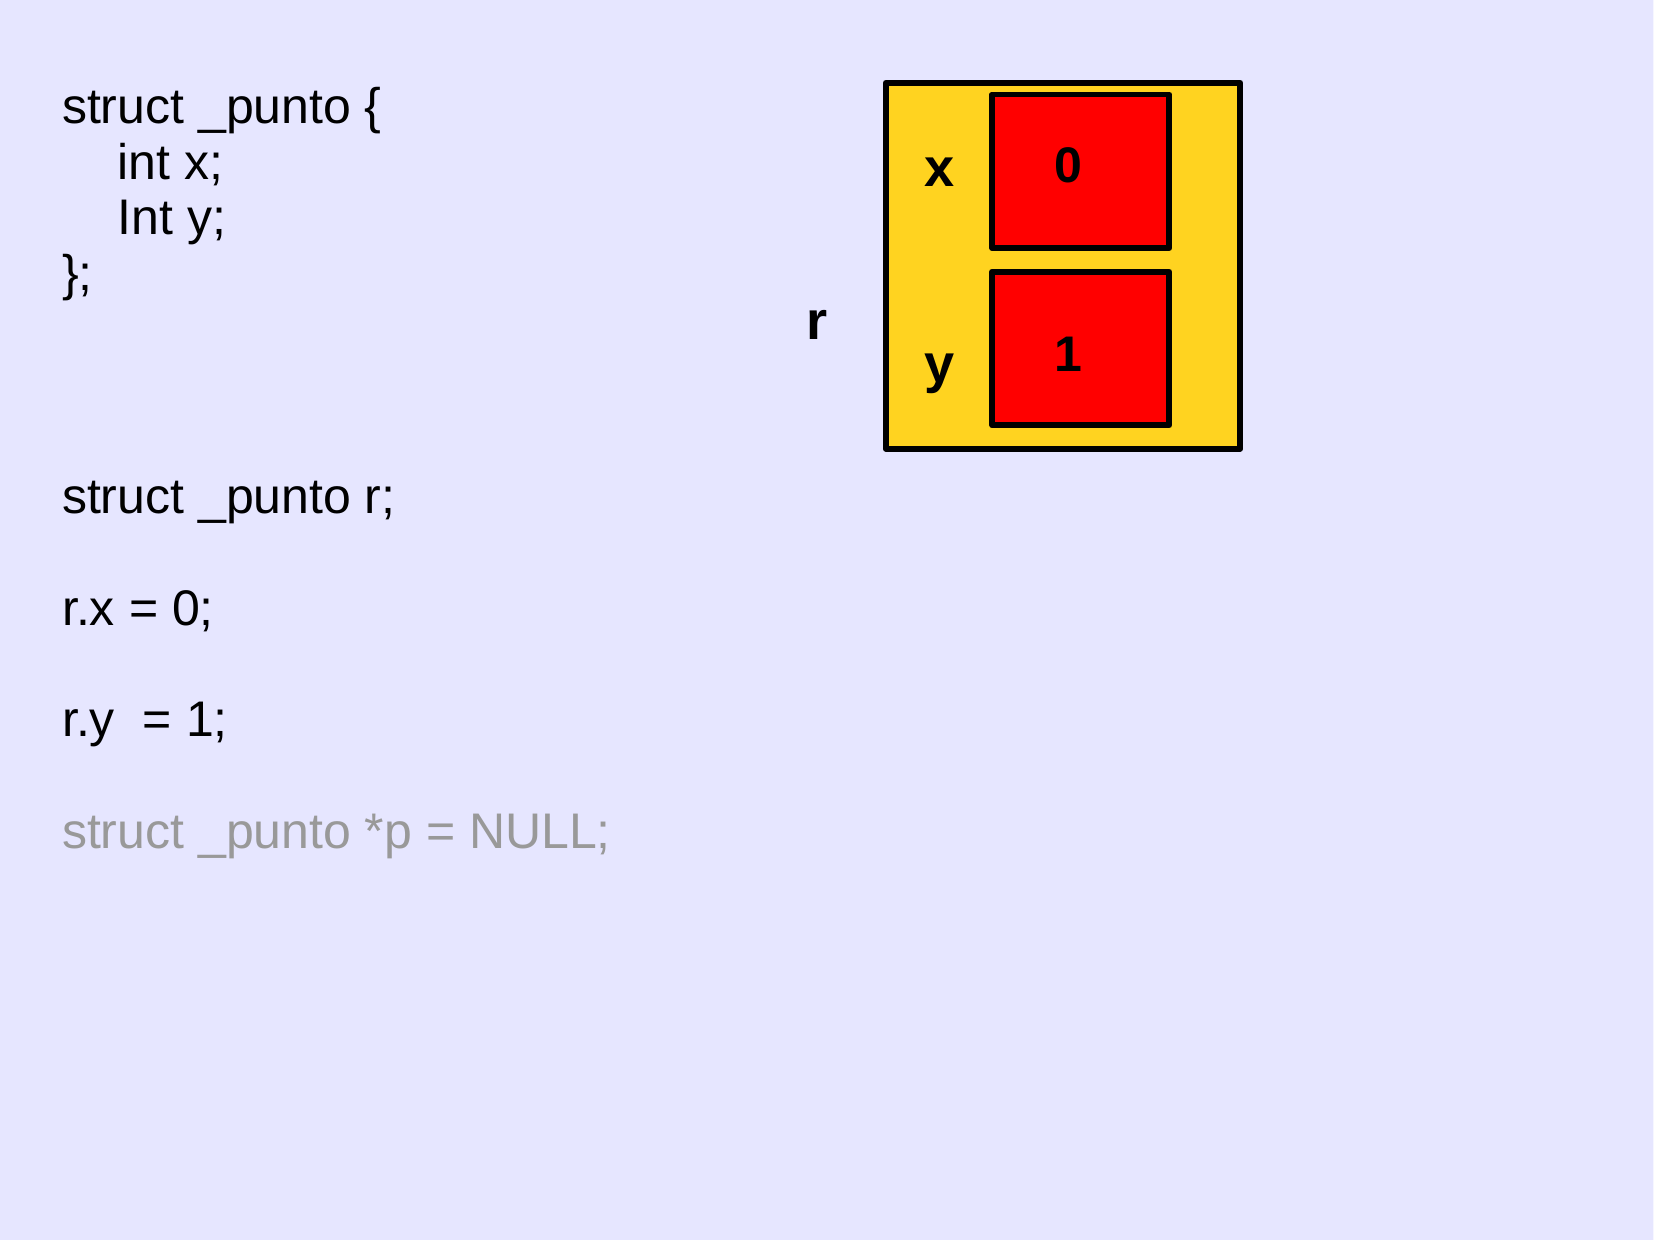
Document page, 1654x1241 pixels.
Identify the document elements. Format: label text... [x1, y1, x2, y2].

text_box struct _punto { int x; Int y; }; struct _punto r; r.x = 0; r.y = 1; struct _punto *p = NULL; [47, 70, 756, 978]
text_box 0 [1039, 130, 1123, 201]
text_box y [909, 326, 993, 402]
text_box r [791, 283, 875, 359]
text_box [885, 82, 1241, 449]
text_box 1 [1039, 318, 1123, 390]
text_box x [909, 129, 993, 206]
